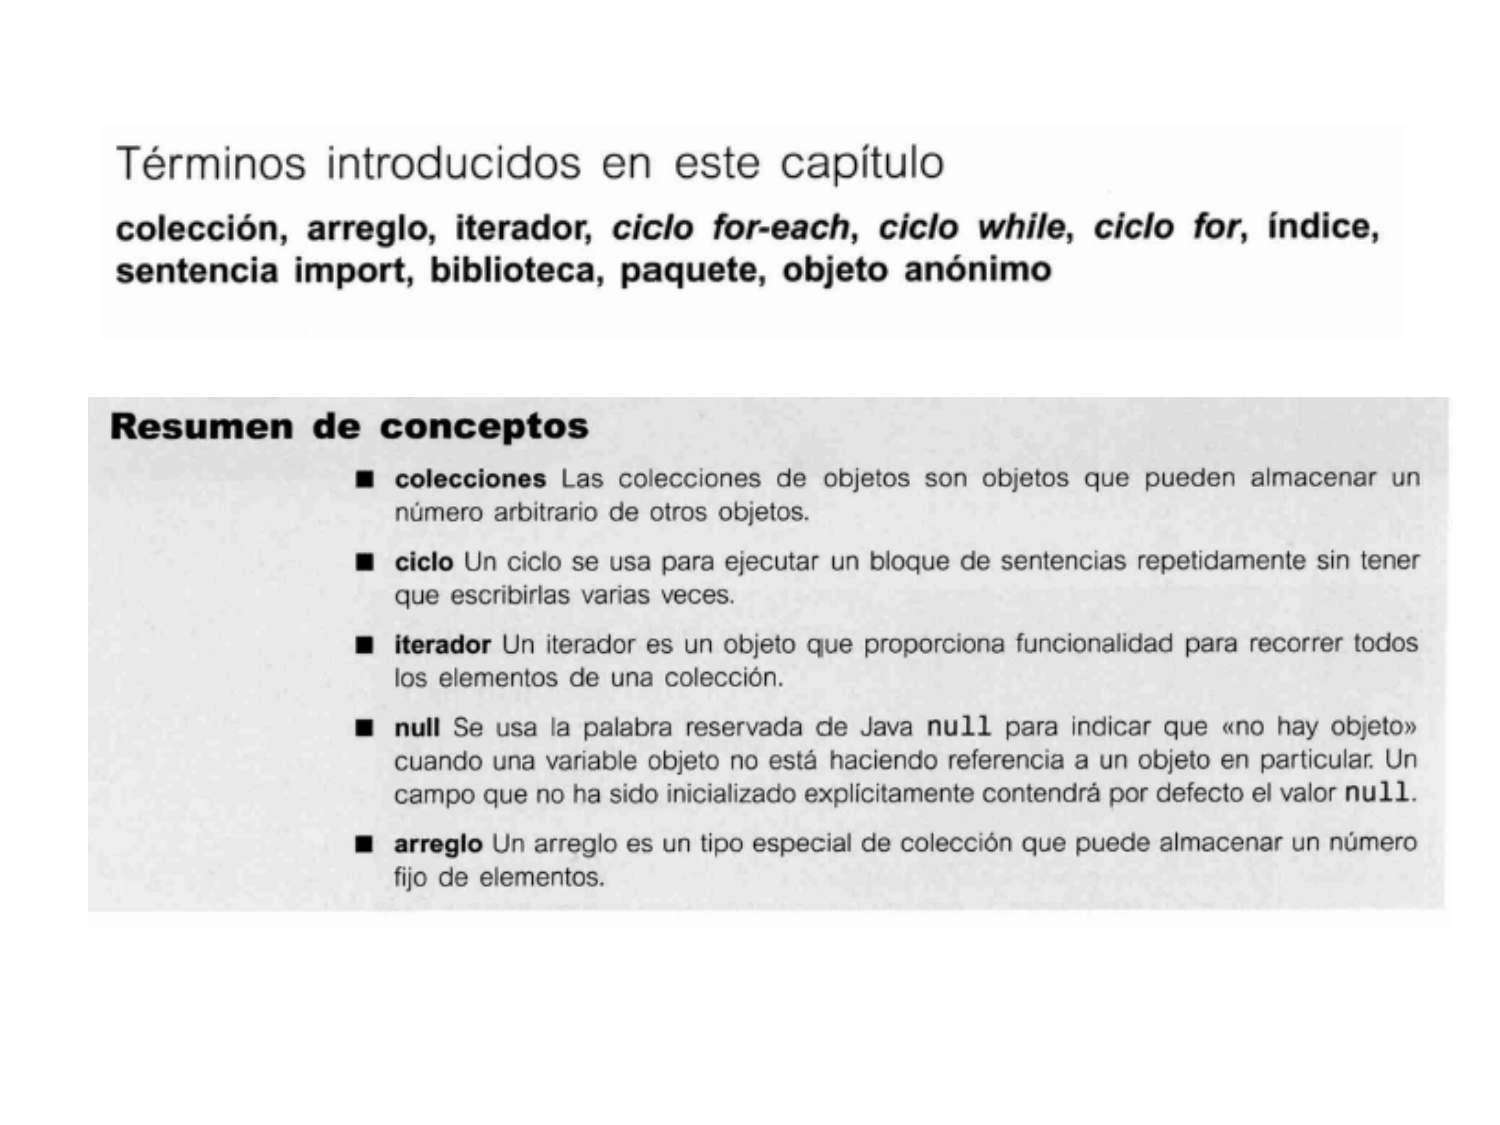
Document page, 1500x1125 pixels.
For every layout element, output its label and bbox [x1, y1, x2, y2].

picture [100, 125, 1406, 339]
picture [88, 397, 1453, 929]
